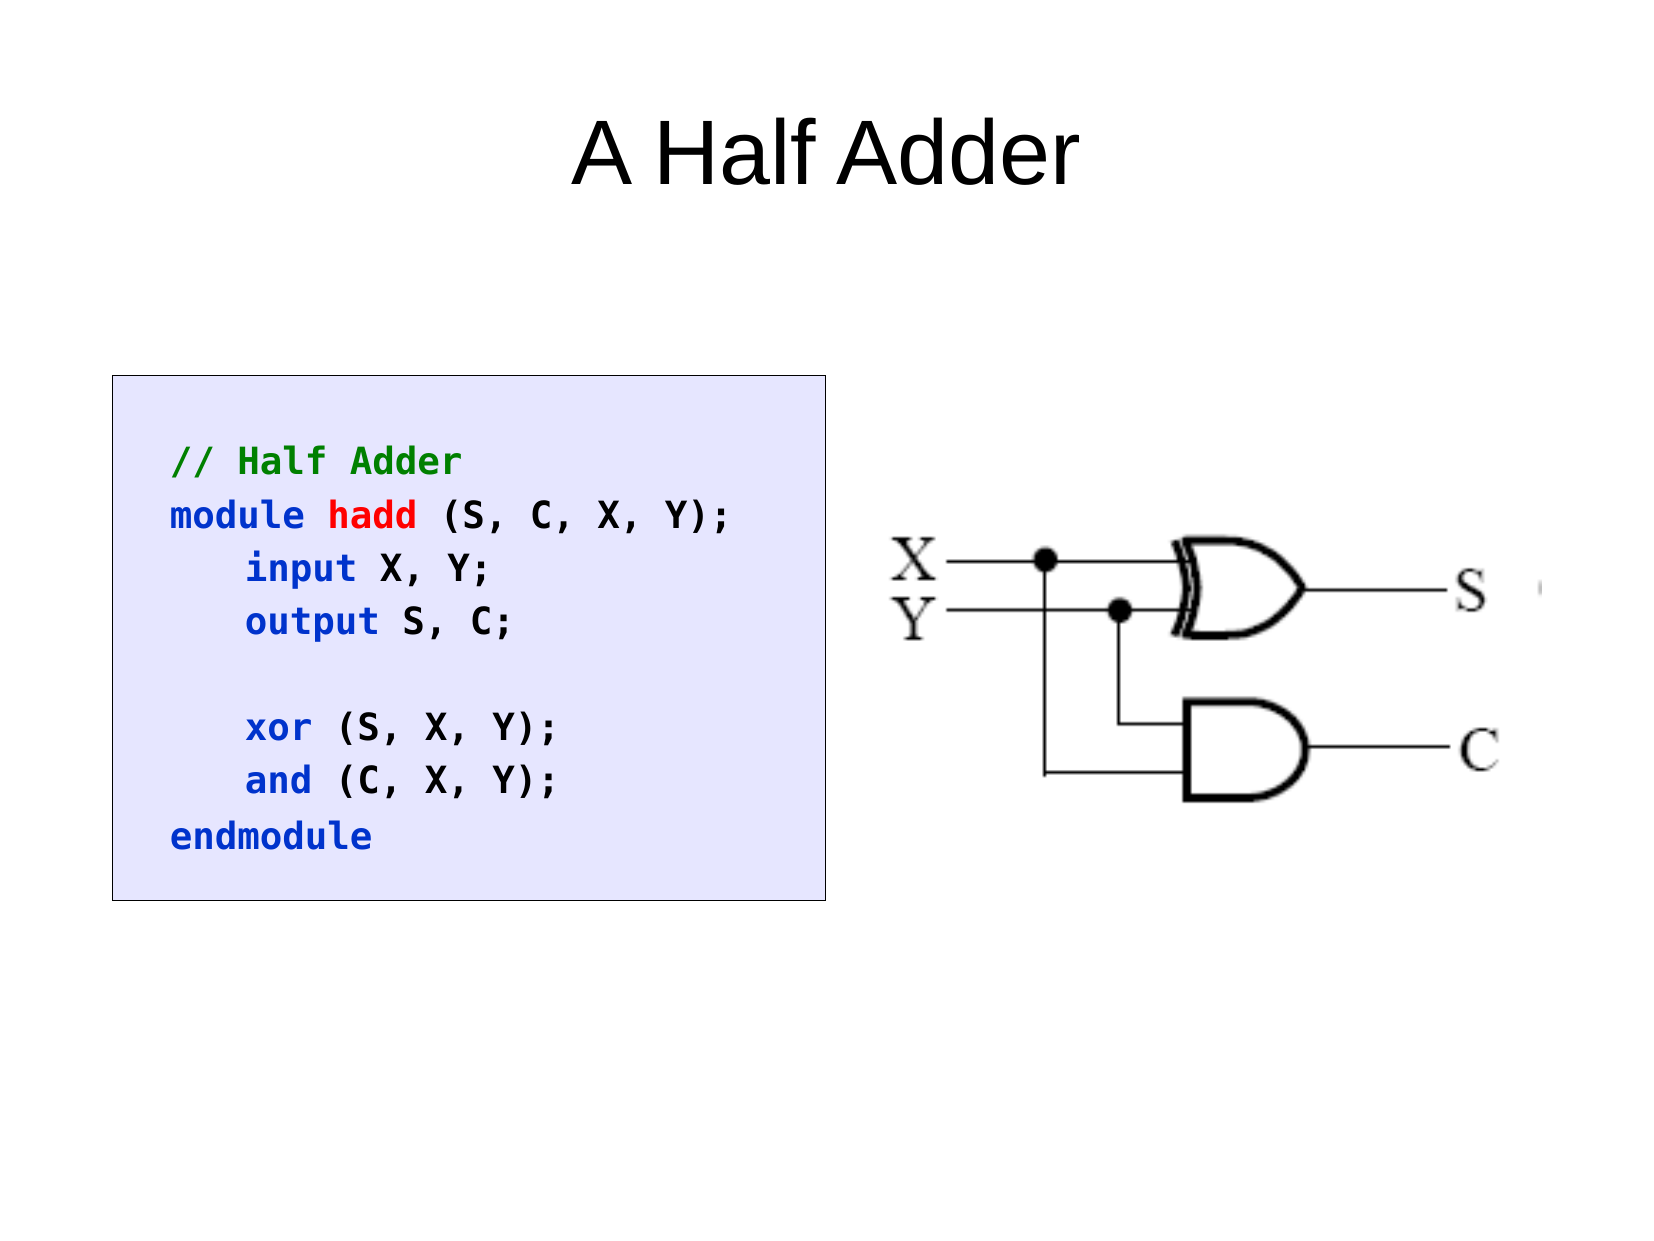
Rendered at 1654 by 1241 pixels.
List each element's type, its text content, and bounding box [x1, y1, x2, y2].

text_box [112, 375, 826, 901]
title A Half Adder [82, 56, 1571, 250]
picture [862, 487, 1542, 863]
list // Half Adder module hadd (S, C, X, Y); input X, Y; output S, C; xor (S, X, Y); and (C, X, Y); endmodule [169, 440, 838, 901]
